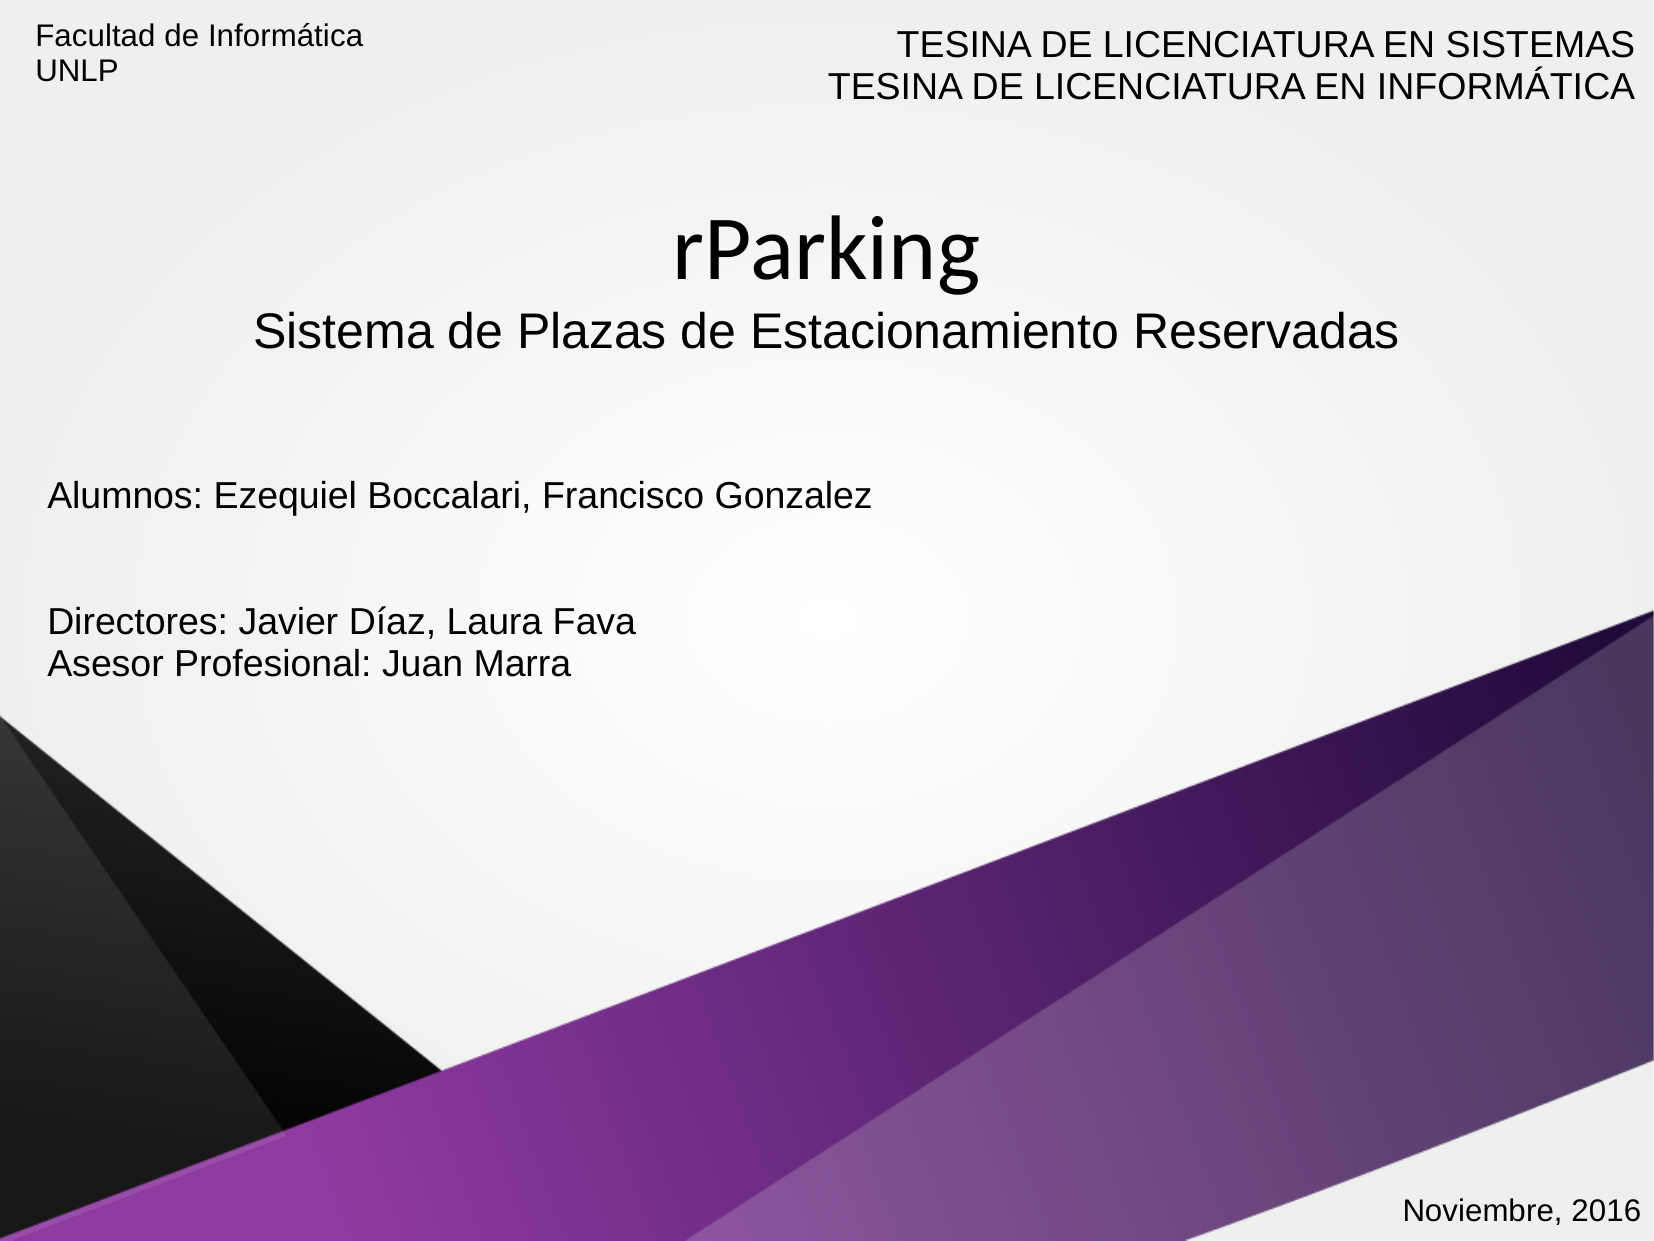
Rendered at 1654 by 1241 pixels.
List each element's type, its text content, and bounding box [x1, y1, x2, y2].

title rParking [0, 153, 1654, 266]
picture [0, 0, 1654, 153]
text_box Alumnos: Ezequiel Boccalari, Francisco Gonzalez Directores: Javier Díaz, Laura Fava Asesor Profesional: Juan Marra [47, 438, 1501, 721]
text_box Noviembre, 2016 [1251, 1145, 1642, 1241]
text_box Facultad de Informática UNLP [35, 11, 426, 95]
text_box Sistema de Plazas de Estacionamiento Reservadas [0, 266, 1654, 396]
picture [0, 396, 1654, 1241]
text_box TESINA DE LICENCIATURA EN SISTEMAS TESINA DE LICENCIATURA EN INFORMÁTICA [673, 1, 1636, 130]
